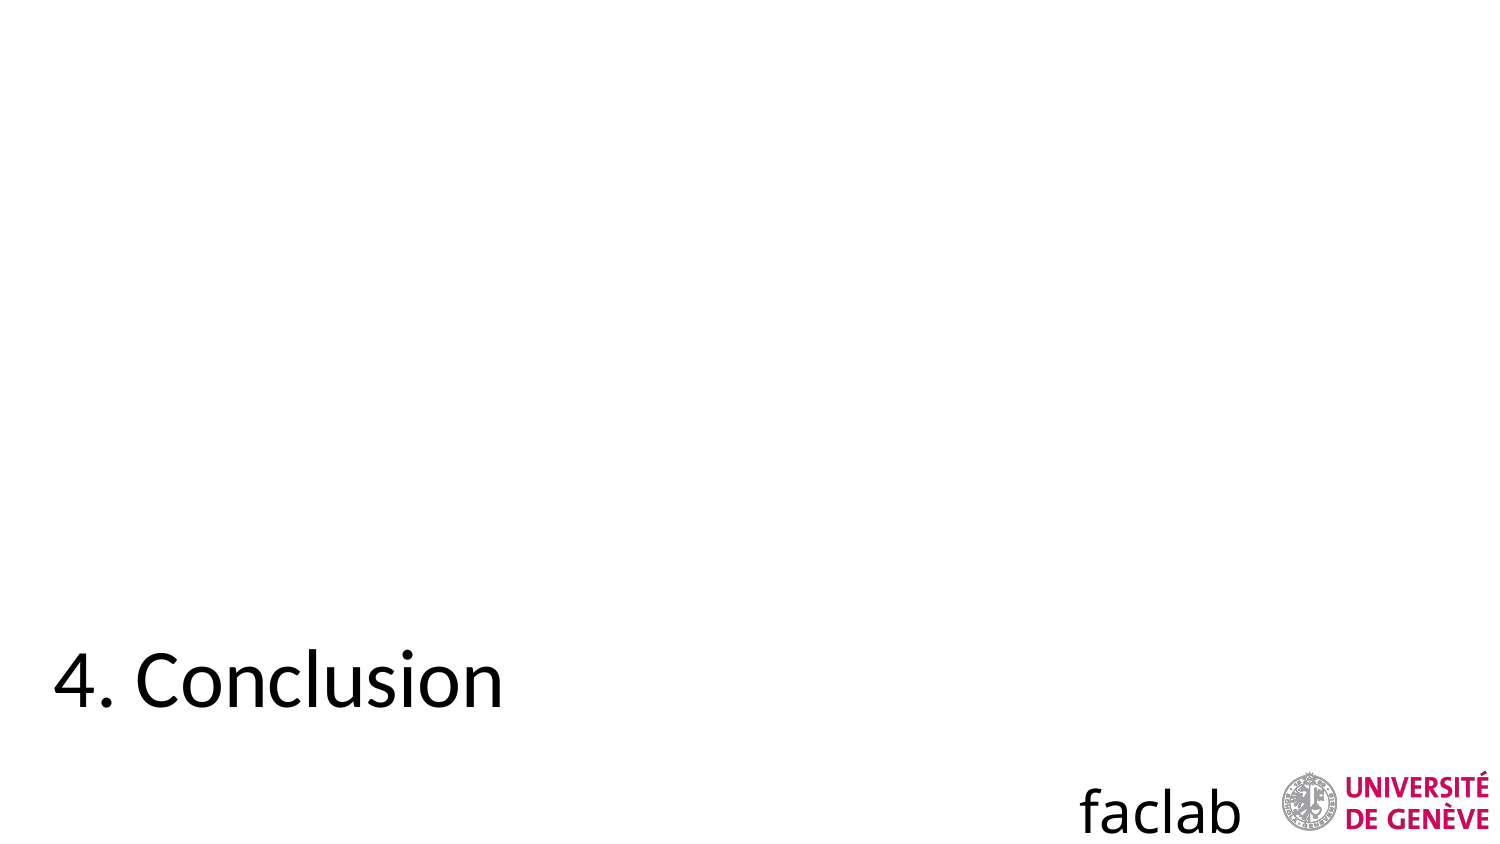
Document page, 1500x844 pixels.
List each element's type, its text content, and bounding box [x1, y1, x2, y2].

picture [1269, 759, 1500, 844]
text_box 4. Conclusion [53, 590, 1329, 758]
